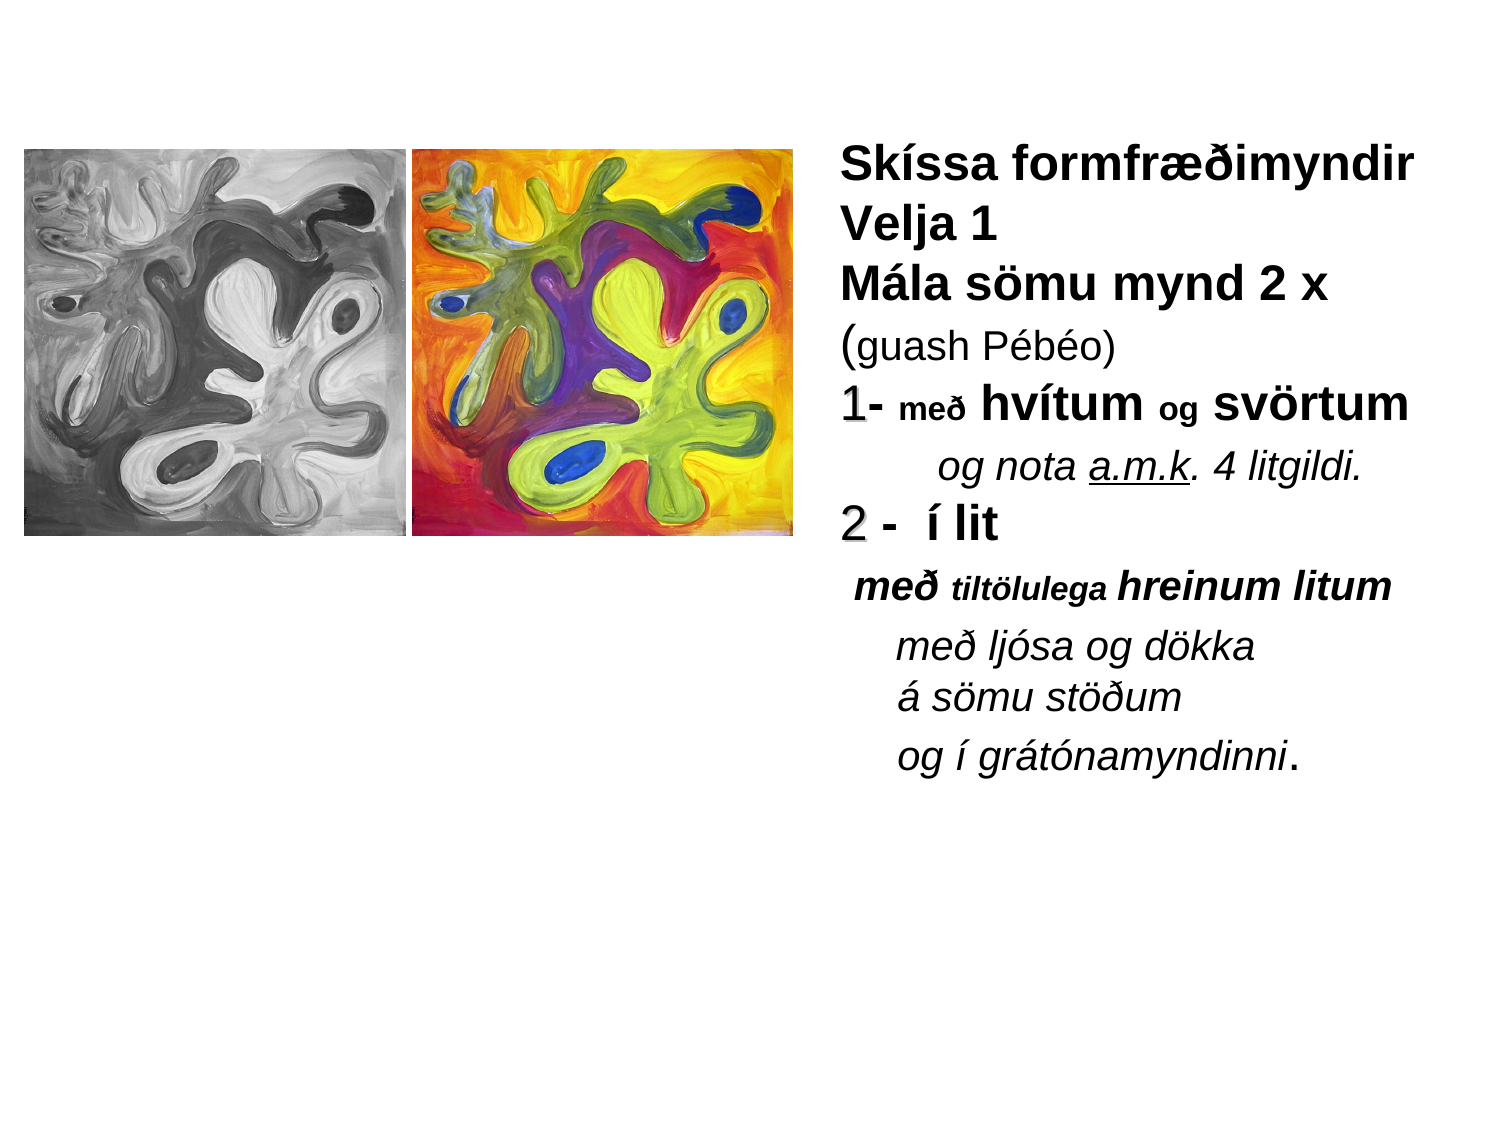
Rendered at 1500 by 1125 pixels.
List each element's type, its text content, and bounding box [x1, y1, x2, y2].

text_box Skíssa formfræðimyndir Velja 1 Mála sömu mynd 2 x (guash Pébéo) 1- með hvítum og svörtum og nota a.m.k. 4 litgildi. 2 - í lit með tiltölulega hreinum litum með ljósa og dökka á sömu stöðum og í grátónamyndinni. [825, 62, 1500, 908]
picture [24, 149, 406, 536]
picture [412, 149, 793, 536]
